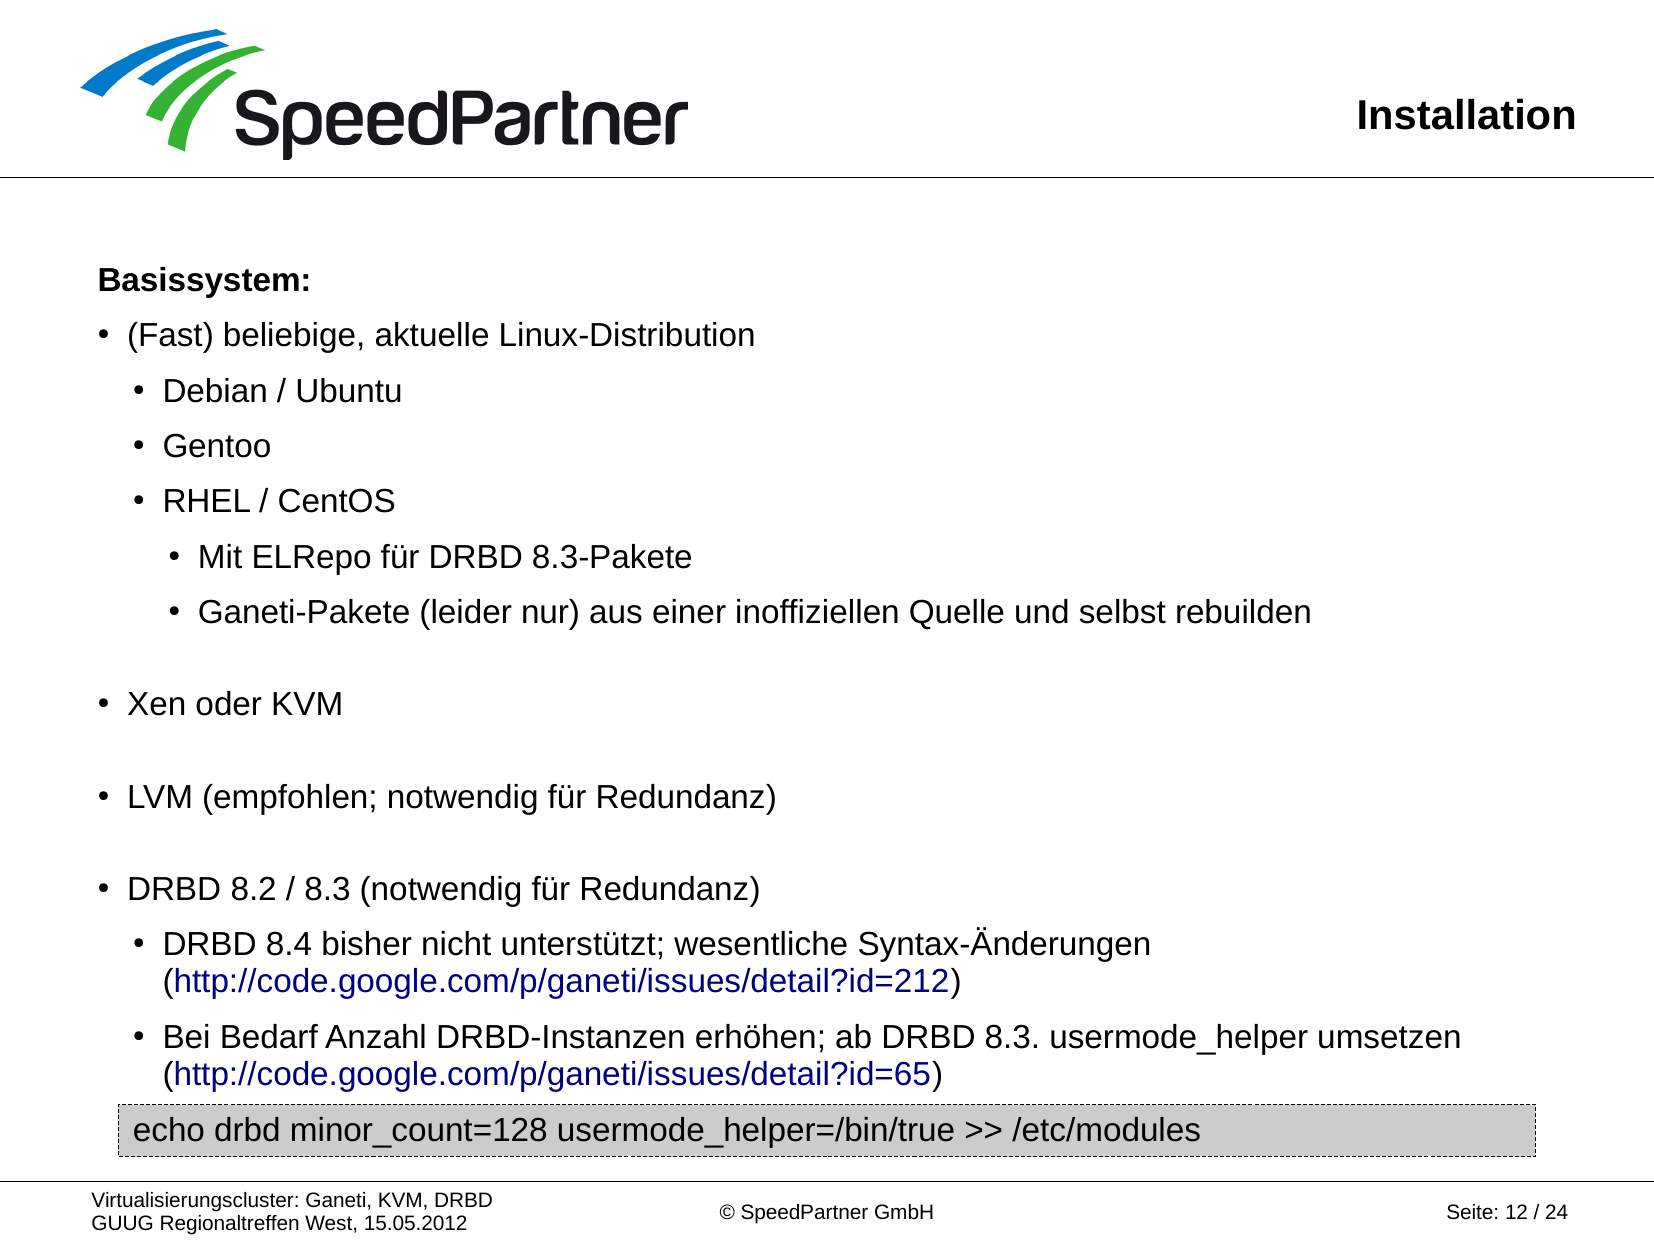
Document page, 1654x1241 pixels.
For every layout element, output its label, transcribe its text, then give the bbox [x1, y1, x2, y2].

text_box echo drbd minor_count=128 usermode_helper=/bin/true >> /etc/modules [118, 1104, 1536, 1157]
text_box Basissystem: (Fast) beliebige, aktuelle Linux-Distribution Debian / Ubuntu Gentoo RHEL / CentOS Mit ELRepo für DRBD 8.3-Pakete Ganeti-Pakete (leider nur) aus einer inoffiziellen Quelle und selbst rebuilden Xen oder KVM LVM (empfohlen; notwendig für Redundanz) DRBD 8.2 / 8.3 (notwendig für Redundanz) DRBD 8.4 bisher nicht unterstützt; wesentliche Syntax-Änderungen (http://code.google.com/p/ganeti/issues/detail?id=212) Bei Bedarf Anzahl DRBD-Instanzen erhöhen; ab DRBD 8.3. usermode_helper umsetzen (http://code.google.com/p/ganeti/issues/detail?id=65) [82, 254, 1565, 1177]
title Installation [590, 70, 1577, 160]
picture [80, 29, 688, 160]
